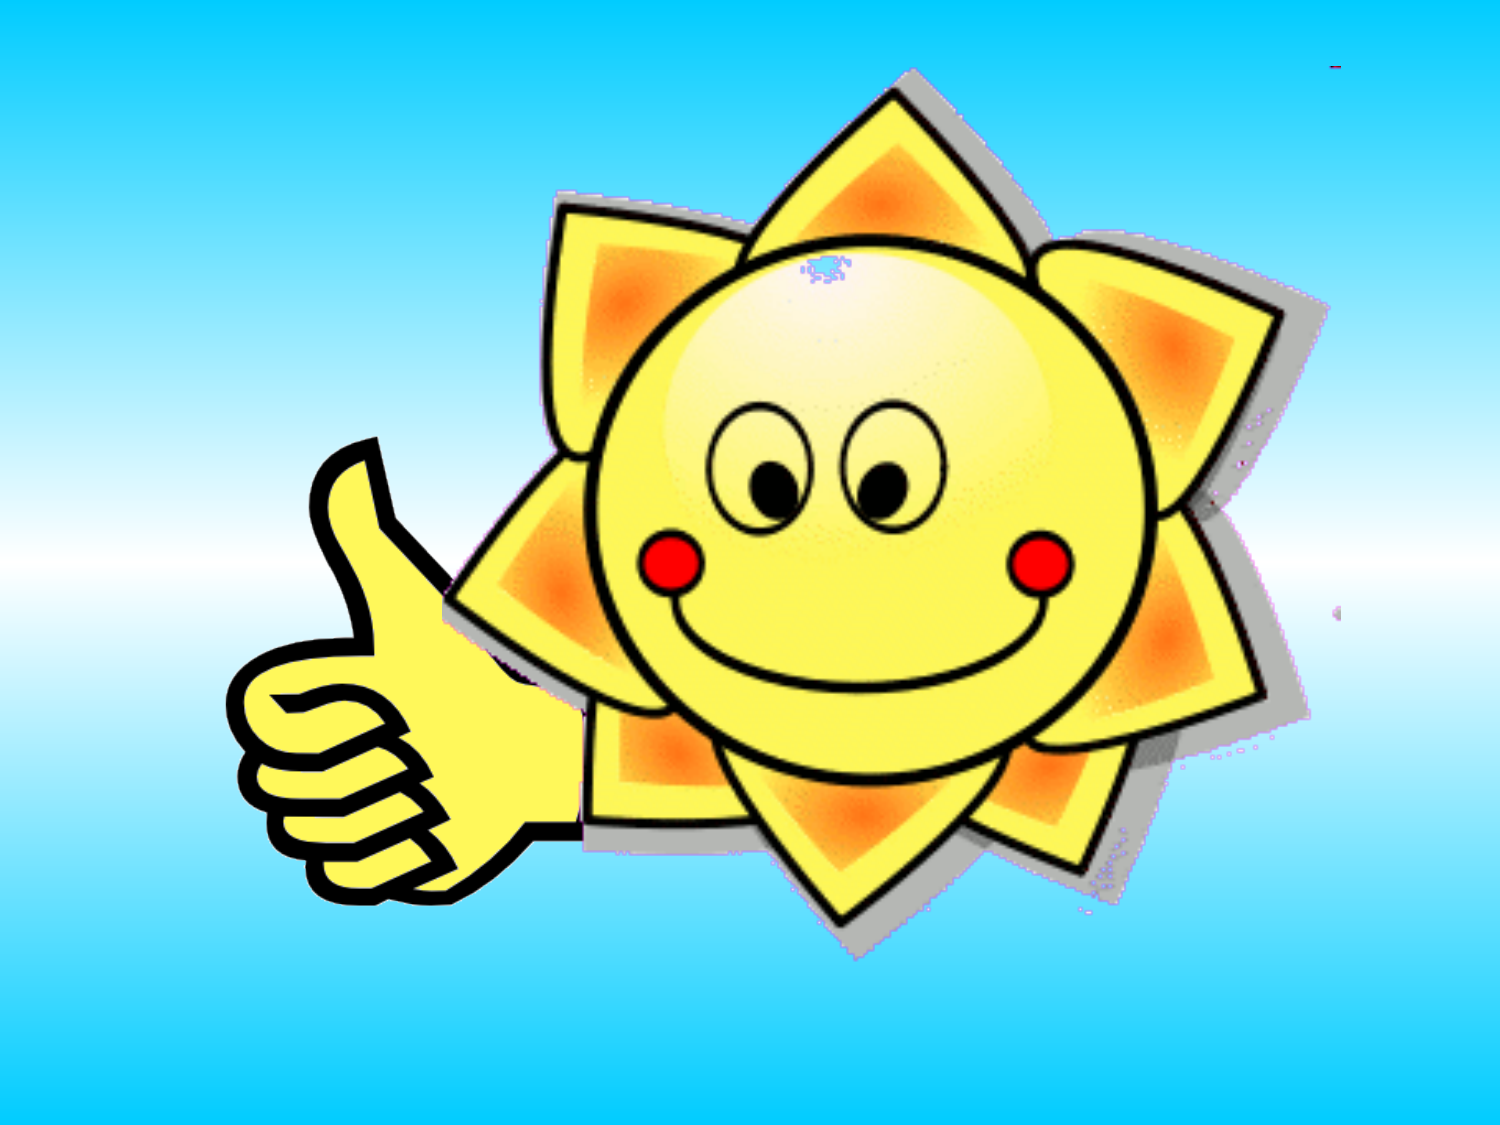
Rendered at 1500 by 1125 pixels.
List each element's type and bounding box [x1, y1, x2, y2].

picture [218, 66, 1341, 965]
